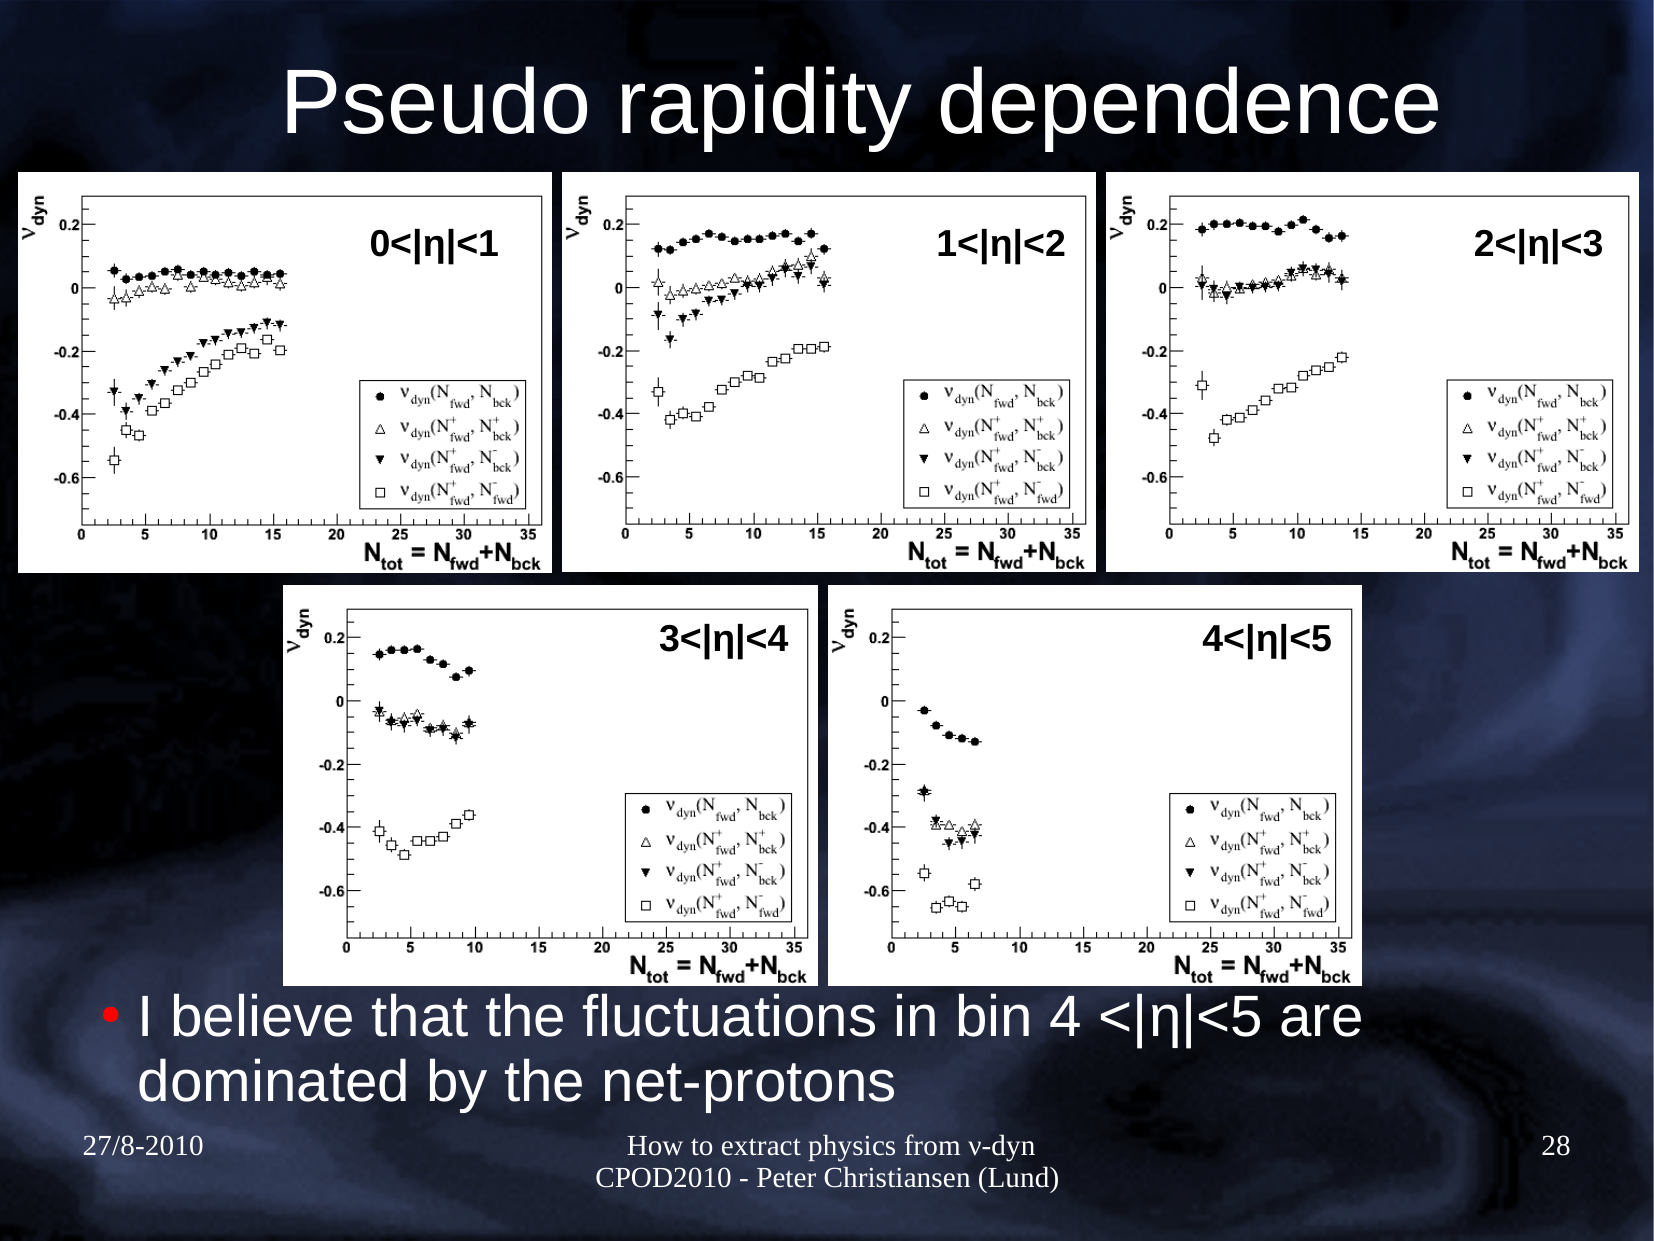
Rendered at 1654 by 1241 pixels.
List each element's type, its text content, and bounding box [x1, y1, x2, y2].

text_box 3<|η|<4 [644, 610, 804, 668]
text_box 1<|η|<2 [921, 214, 1081, 272]
text_box 0<|η|<1 [354, 214, 514, 272]
text_box 4<|η|<5 [1187, 610, 1347, 668]
title Pseudo rapidity dependence [82, 50, 1571, 256]
picture [0, 0, 1654, 1241]
list I believe that the fluctuations in bin 4 <|η|<5 are dominated by the net-protons [82, 983, 1571, 1134]
text_box 2<|η|<3 [1459, 214, 1619, 272]
